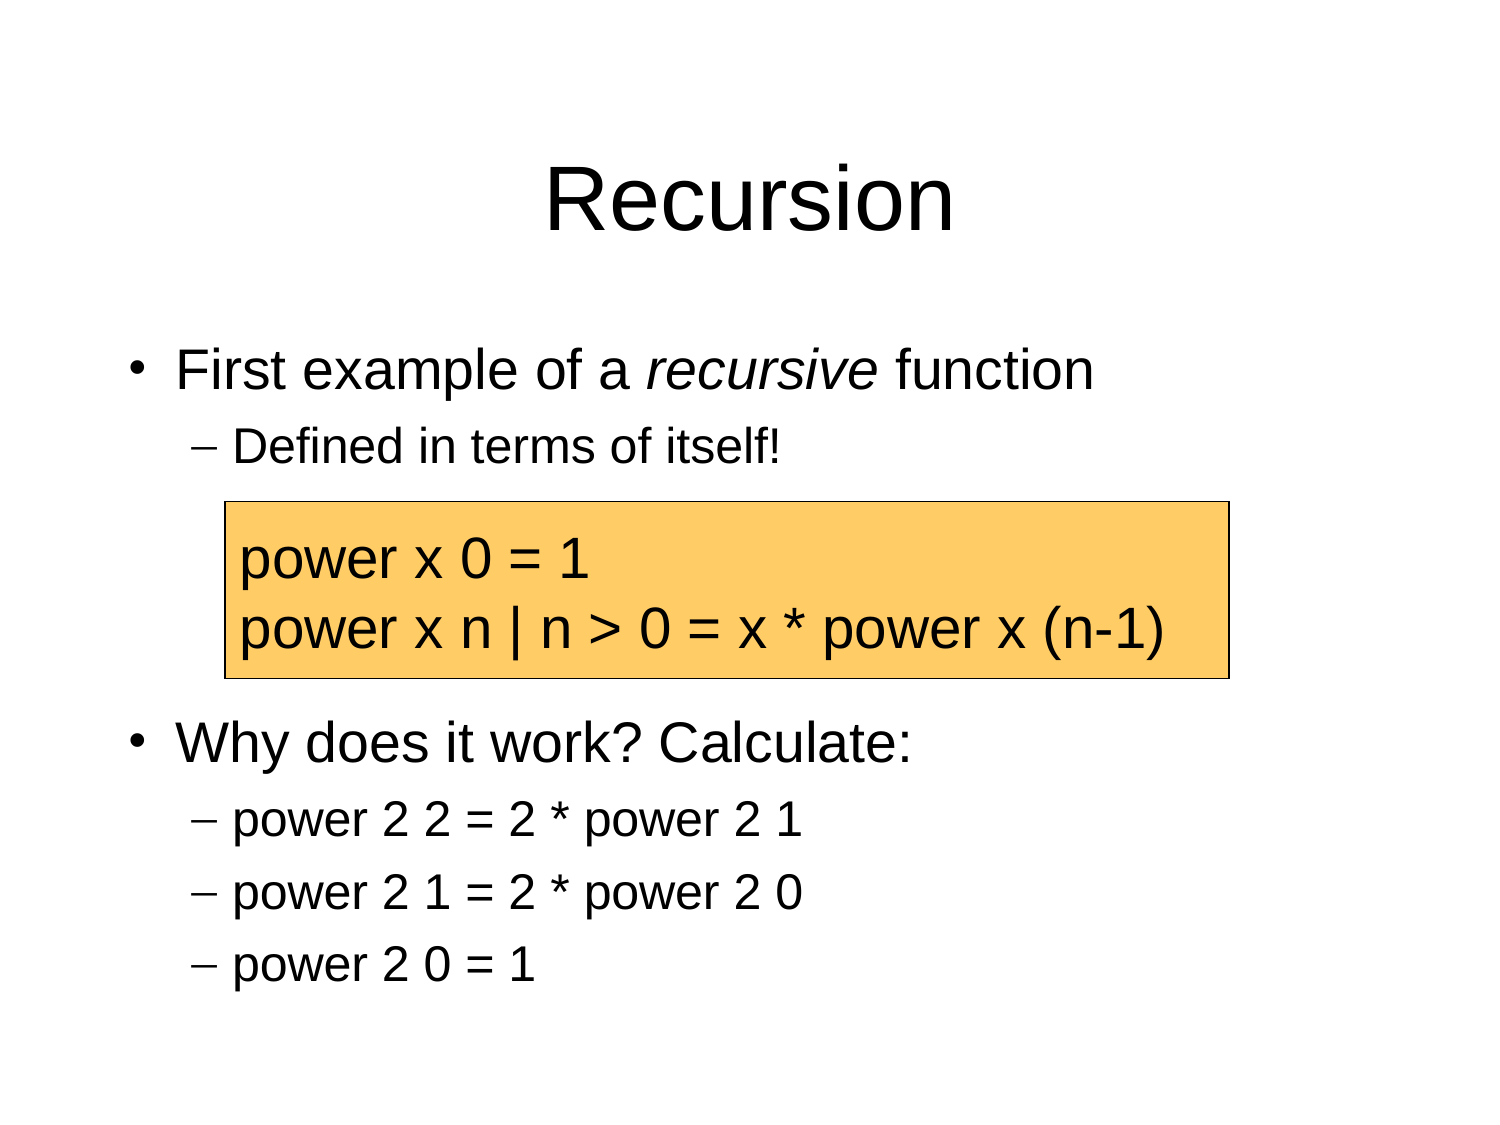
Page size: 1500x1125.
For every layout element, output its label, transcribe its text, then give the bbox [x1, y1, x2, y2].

list First example of a recursive function Defined in terms of itself! Why does it work? Calculate: power 2 2 = 2 * power 2 1 power 2 1 = 2 * power 2 0 power 2 0 = 1 [112, 324, 1388, 1000]
title Recursion [112, 99, 1388, 288]
text_box power x 0 = 1 power x n | n > 0 = x * power x (n-1) [225, 501, 1229, 679]
